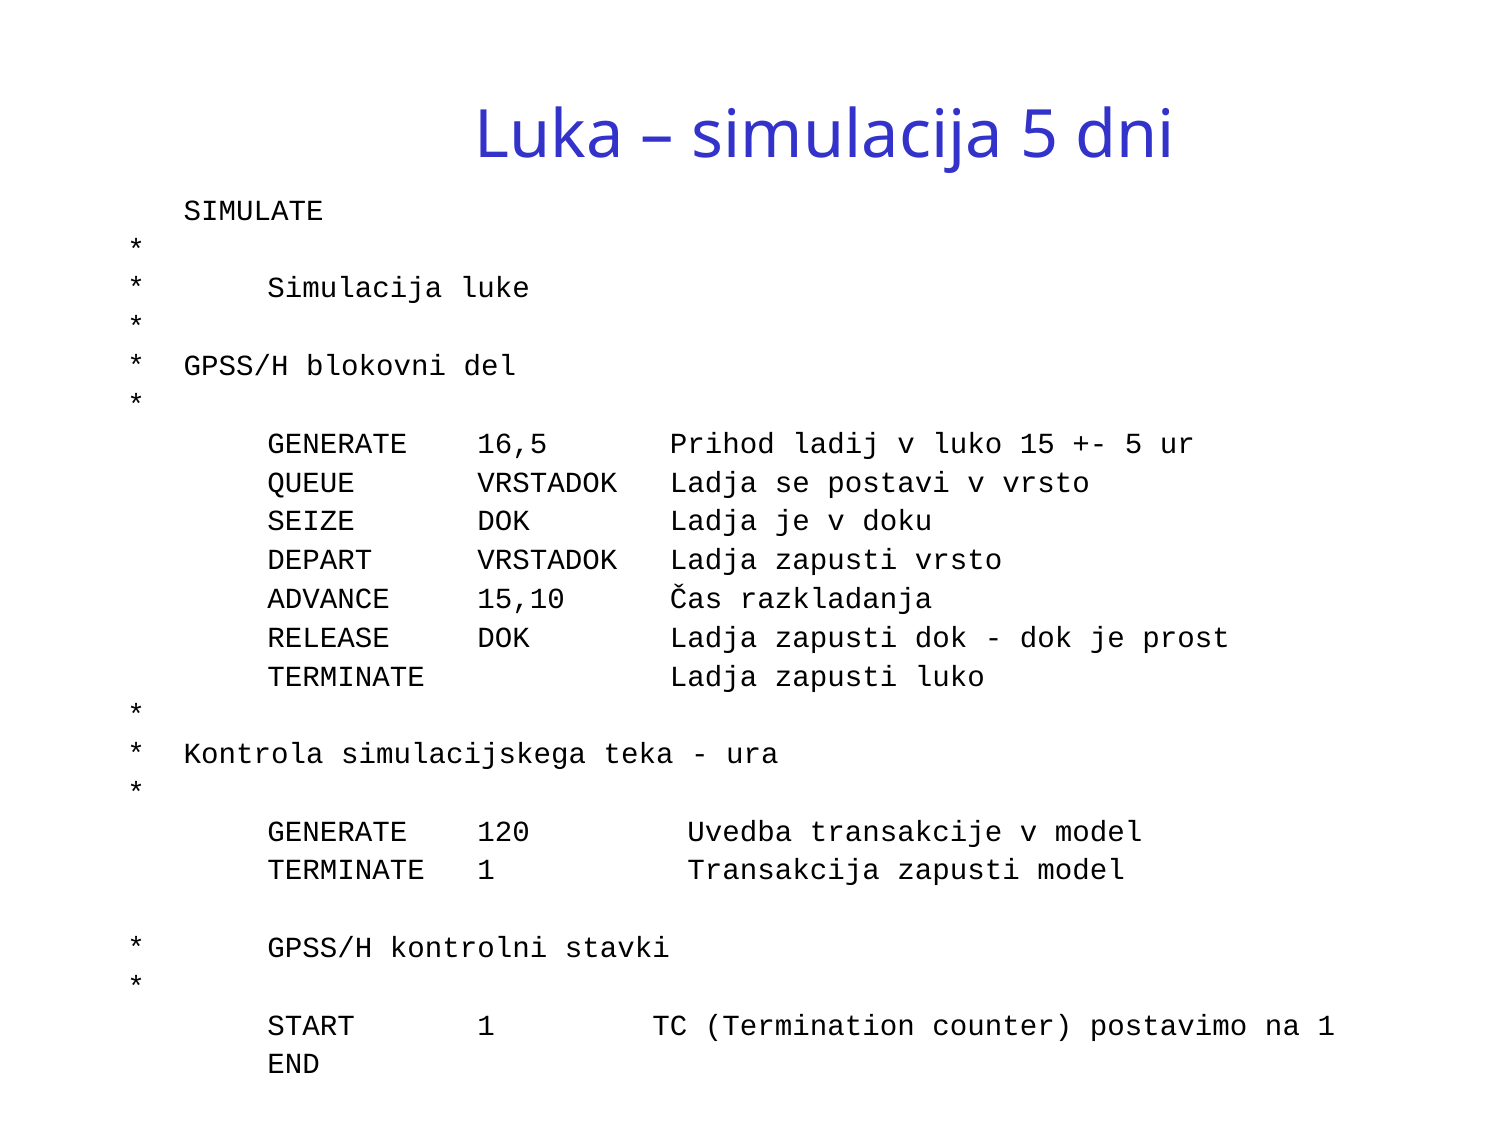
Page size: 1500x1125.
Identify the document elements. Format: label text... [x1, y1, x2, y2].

list SIMULATE * * Simulacija luke * * GPSS/H blokovni del * GENERATE 16,5 Prihod ladij v luko 15 +- 5 ur QUEUE VRSTADOK Ladja se postavi v vrsto SEIZE DOK Ladja je v doku DEPART VRSTADOK Ladja zapusti vrsto ADVANCE 15,10 Čas razkladanja RELEASE DOK Ladja zapusti dok - dok je prost TERMINATE Ladja zapusti luko * * Kontrola simulacijskega teka - ura * GENERATE 120 Uvedba transakcije v model TERMINATE 1 Transakcija zapusti model * GPSS/H kontrolni stavki * START 1 TC (Termination counter) postavimo na 1 END [112, 187, 1388, 1101]
title Luka – simulacija 5 dni [187, 37, 1463, 225]
